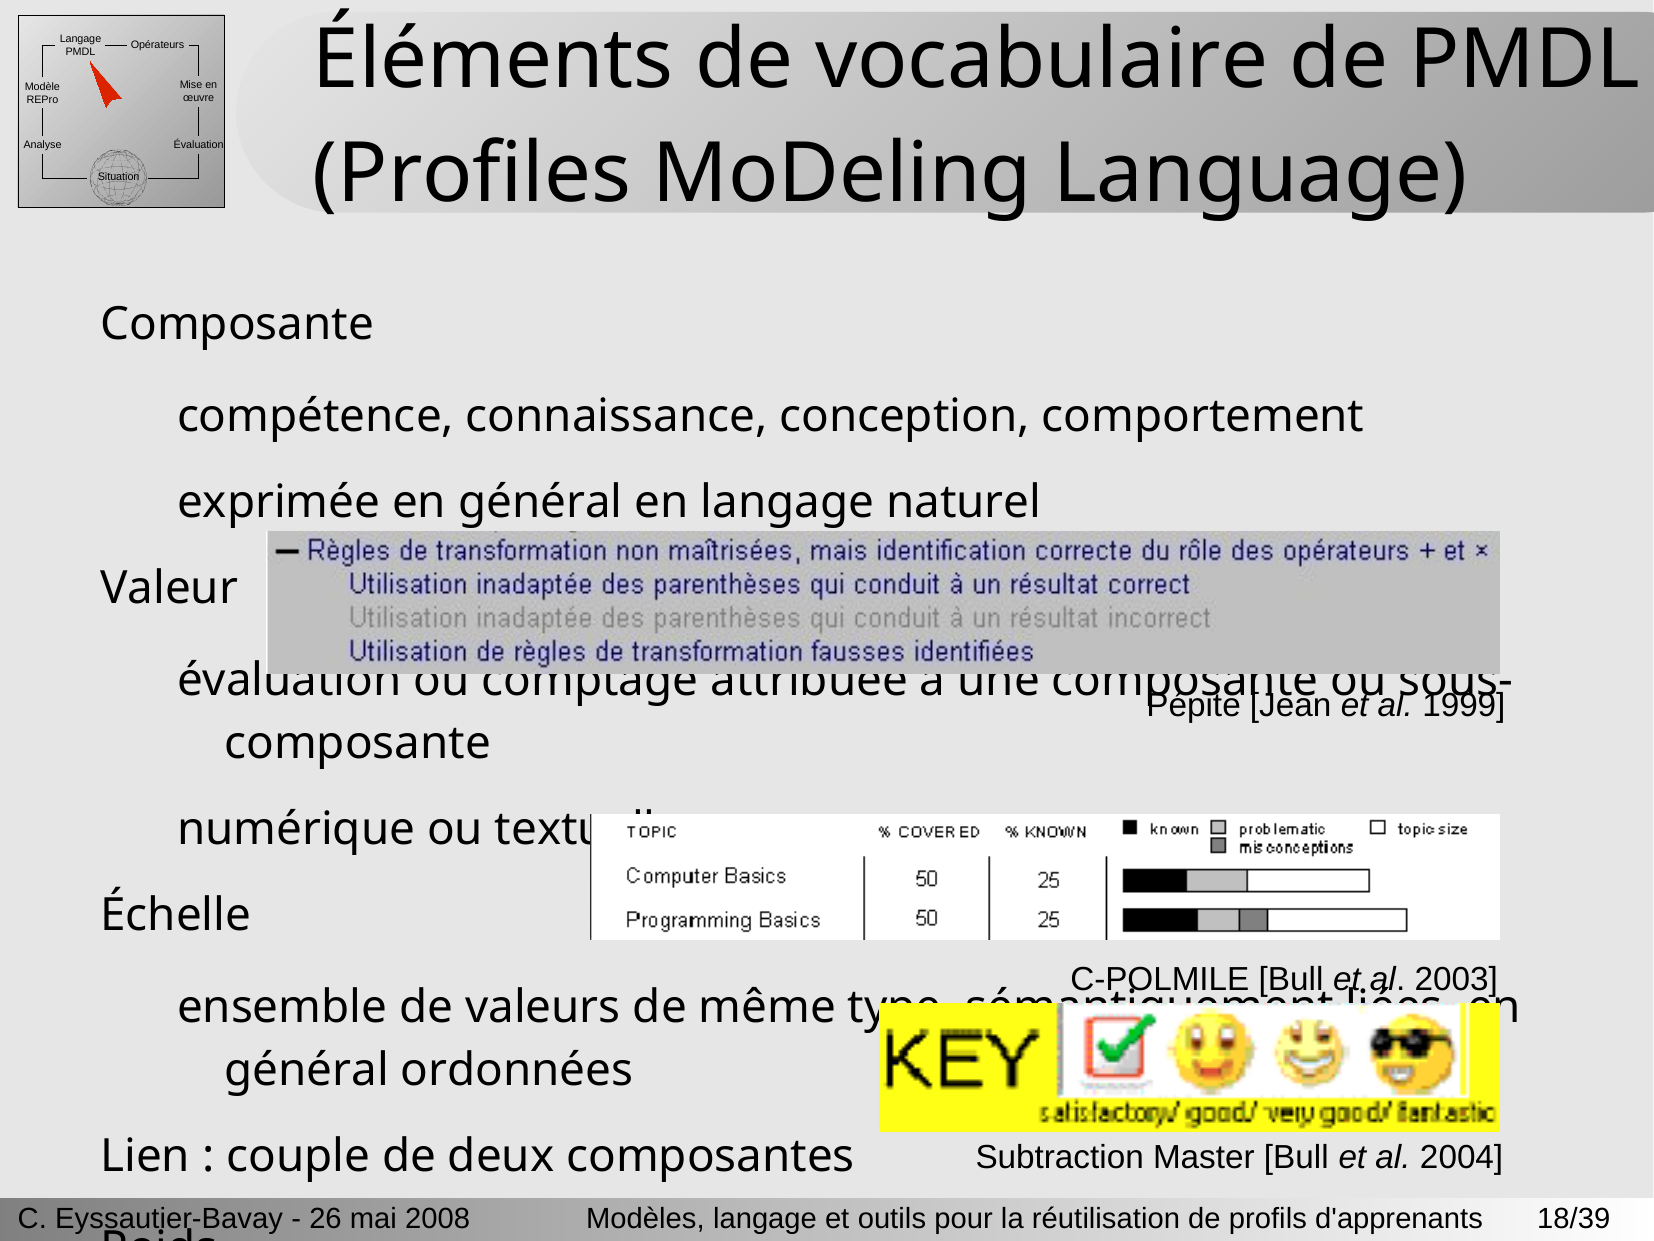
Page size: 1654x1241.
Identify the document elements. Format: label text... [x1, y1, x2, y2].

title Éléments de vocabulaire de PMDL (Profiles MoDeling Language) [312, 11, 1654, 212]
text_box Pépite [Jean et al. 1999] [1131, 679, 1521, 737]
text_box C-POLMILE [Bull et al. 2003] [1038, 952, 1513, 1010]
chart [12, 13, 228, 213]
text_box Subtraction Master [Bull et al. 2004] [960, 1131, 1519, 1189]
text_box [90, 61, 122, 108]
picture [590, 814, 1500, 940]
list Composante compétence, connaissance, conception, comportement exprimée en général en langage naturel Valeur évaluation ou comptage attribuée à une composante ou sous-composante numérique ou textuelle Échelle ensemble de valeurs de même type, sémantiquement liées, en général ordonnées Lien : couple de deux composantes Poids [82, 290, 1571, 1190]
picture [879, 1003, 1500, 1133]
picture [266, 531, 1500, 674]
